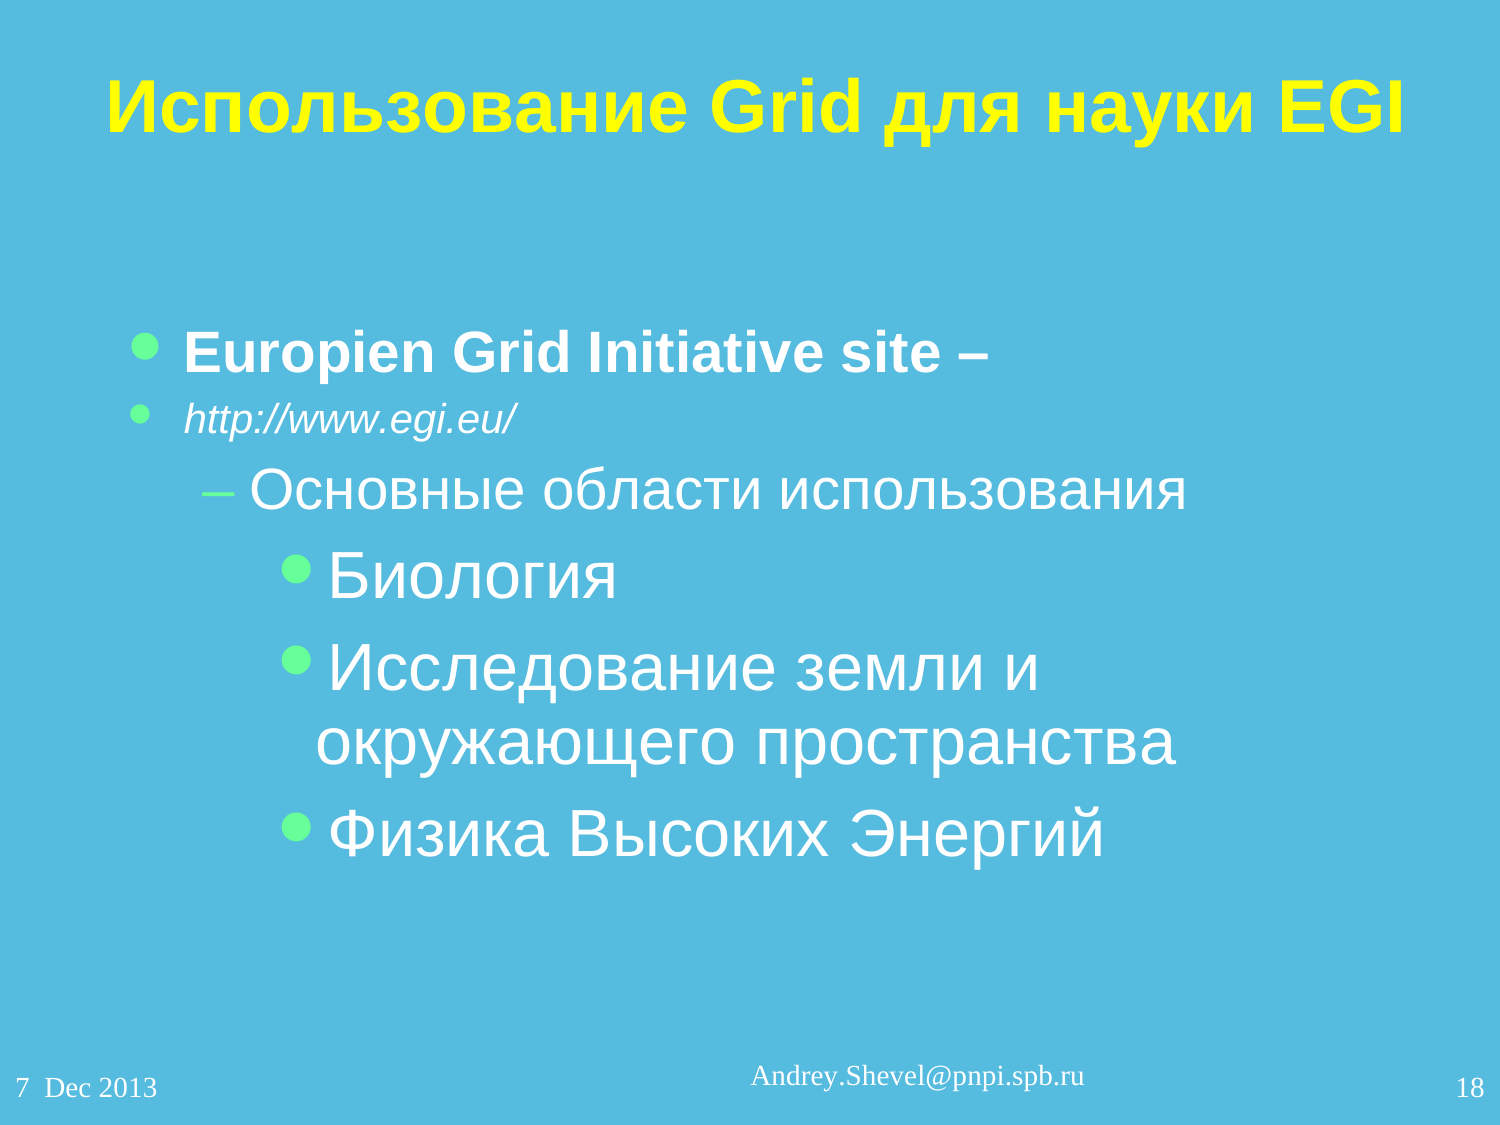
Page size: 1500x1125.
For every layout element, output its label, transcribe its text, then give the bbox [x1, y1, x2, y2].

title Использование Grid для науки EGI [47, 19, 1465, 157]
list Europien Grid Initiative site – http://www.egi.eu/ Основные области использования Биология Исследование земли и окружающего пространства Физика Высоких Энергий [112, 312, 1388, 988]
